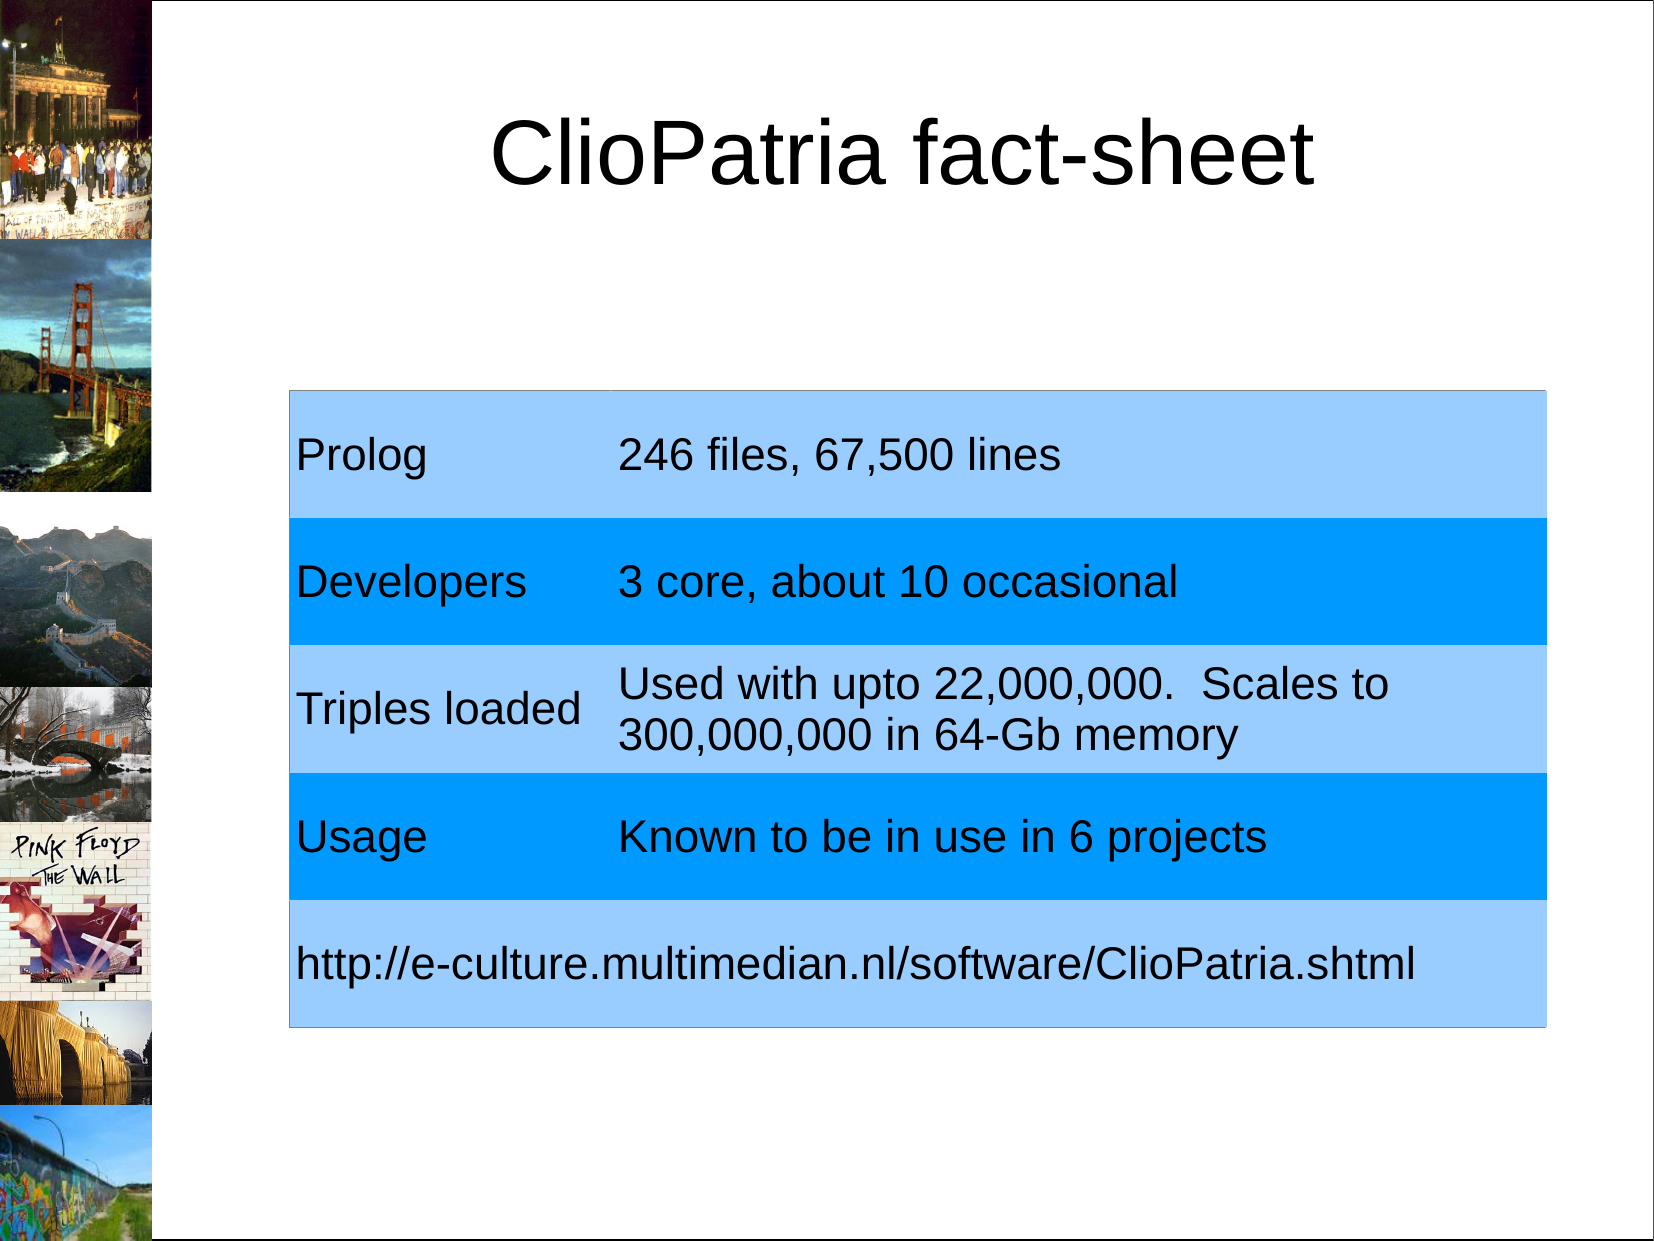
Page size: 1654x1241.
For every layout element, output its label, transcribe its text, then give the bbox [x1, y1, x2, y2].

table_cell Usage [290, 773, 612, 900]
table_cell Known to be in use in 6 projects [612, 773, 1547, 900]
table_header Prolog [290, 391, 612, 518]
table_header 246 files, 67,500 lines [612, 391, 1547, 518]
title ClioPatria fact-sheet [234, 23, 1571, 283]
table_cell Used with upto 22,000,000. Scales to 300,000,000 in 64-Gb memory [612, 645, 1547, 773]
table_cell Triples loaded [290, 645, 612, 773]
picture [0, 0, 152, 1241]
table_cell http://e-culture.multimedian.nl/software/ClioPatria.shtml [290, 900, 1547, 1027]
table_cell 3 core, about 10 occasional [612, 518, 1547, 645]
table_cell Developers [290, 518, 612, 645]
